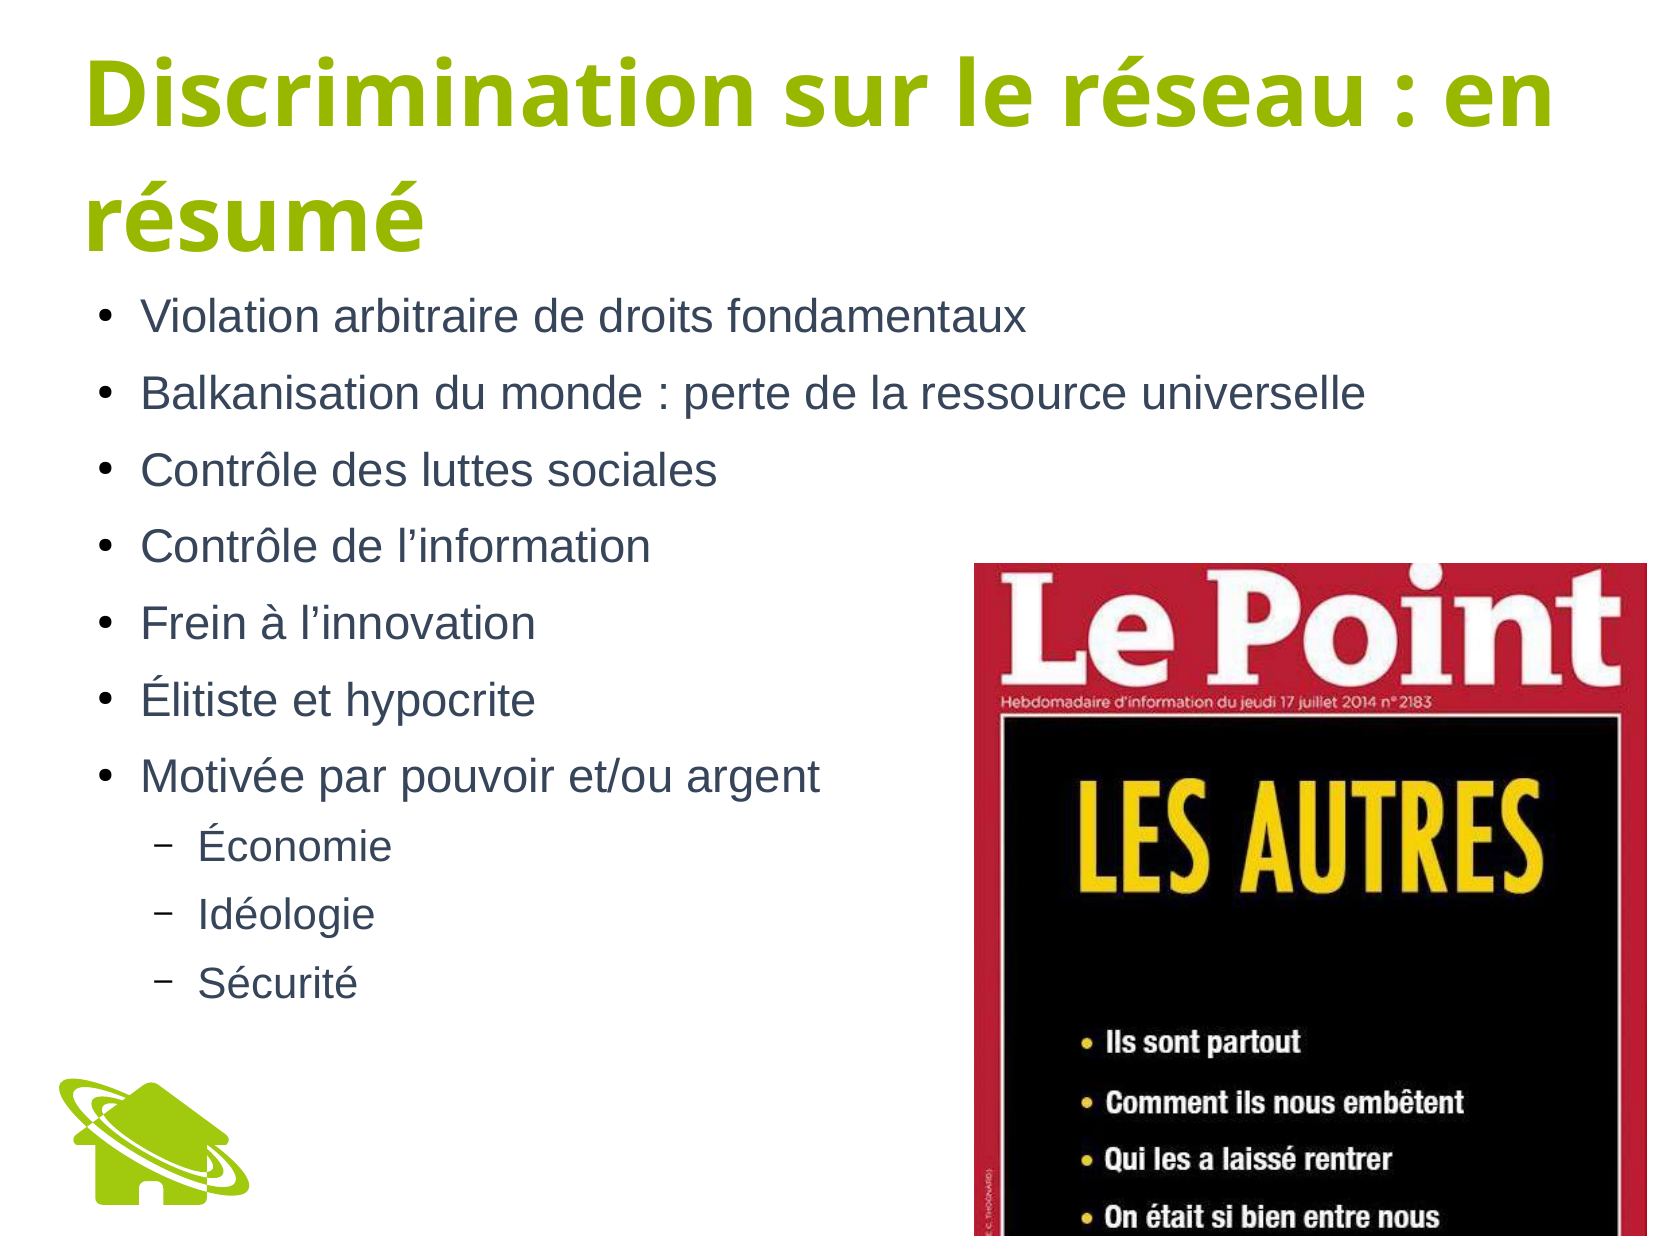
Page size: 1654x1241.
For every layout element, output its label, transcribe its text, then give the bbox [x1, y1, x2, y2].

list Violation arbitraire de droits fondamentaux Balkanisation du monde : perte de la ressource universelle Contrôle des luttes sociales Contrôle de l’information Frein à l’innovation Élitiste et hypocrite Motivée par pouvoir et/ou argent Économie Idéologie Sécurité [82, 290, 1571, 1010]
title Discrimination sur le réseau : en résumé [82, 49, 1571, 257]
picture [974, 563, 1647, 1237]
